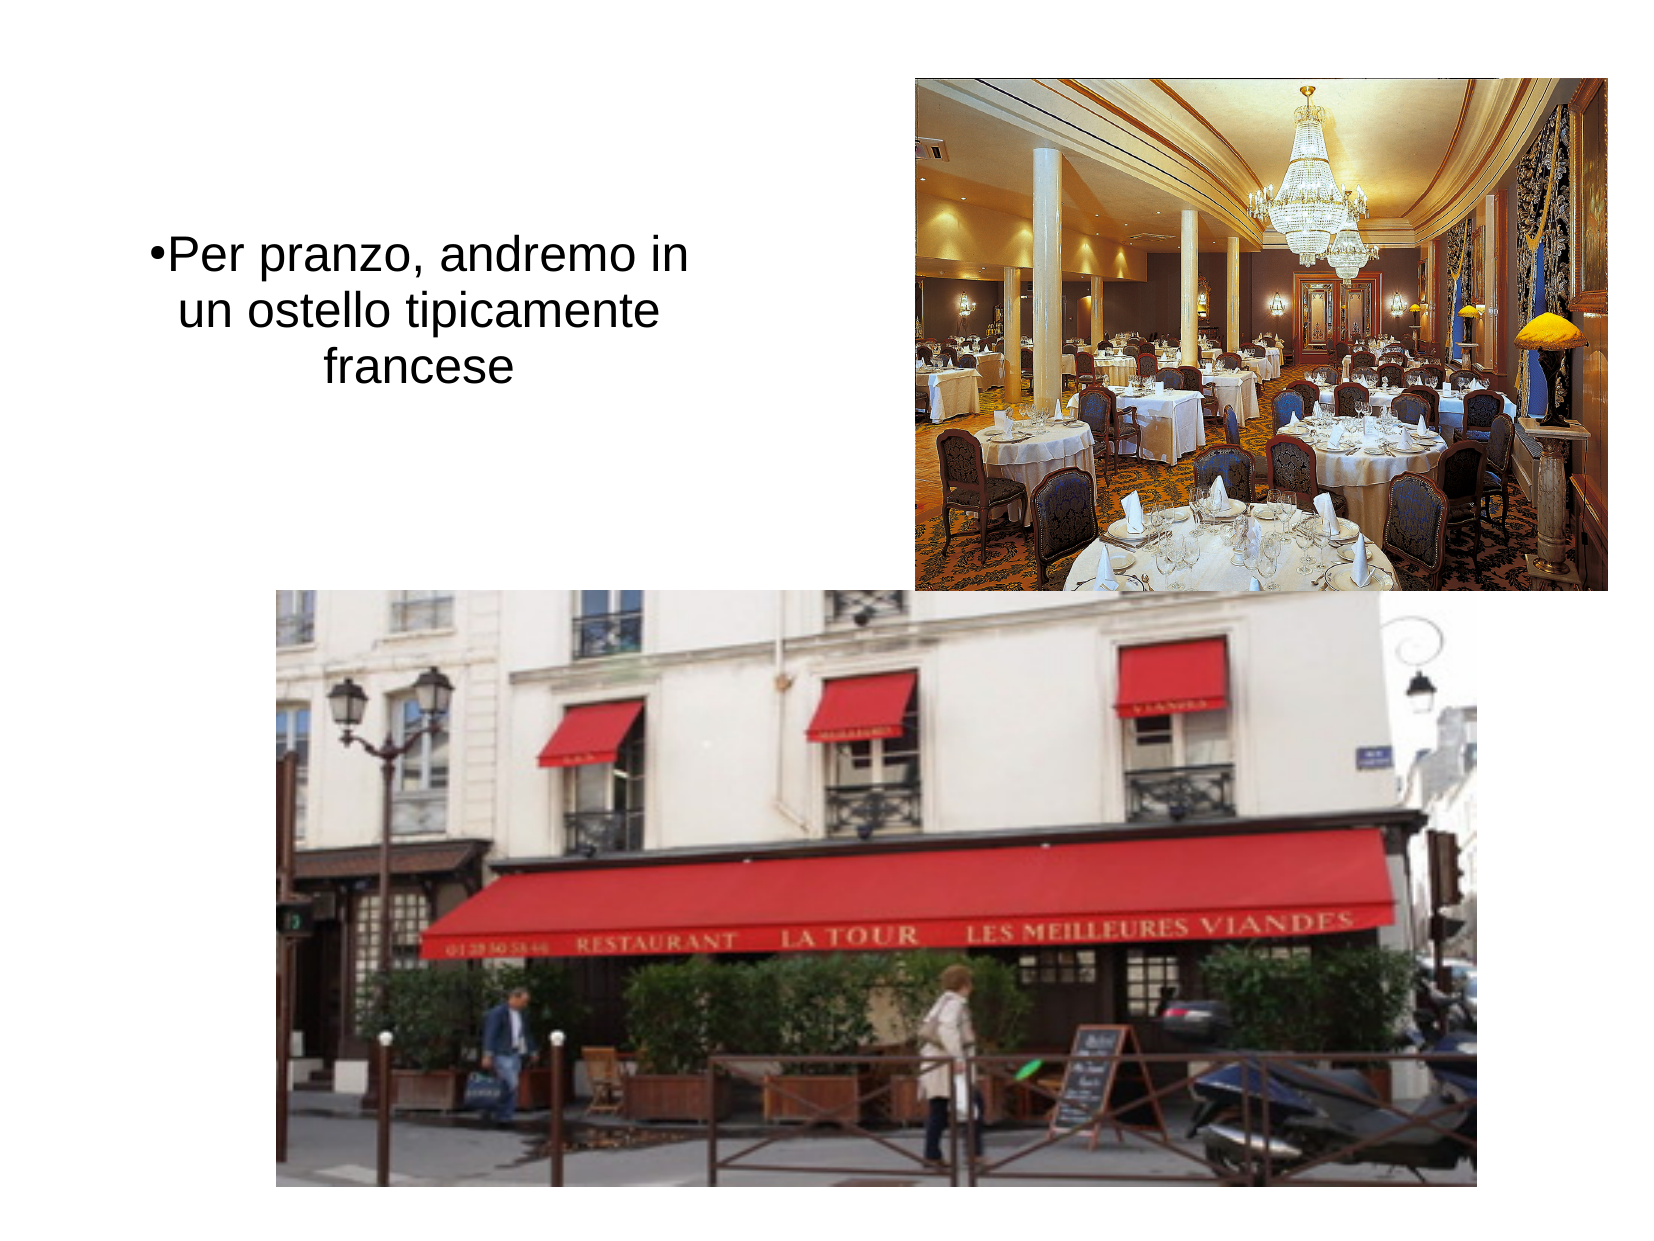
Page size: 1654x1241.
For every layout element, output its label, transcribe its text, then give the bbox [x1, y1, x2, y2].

title Per pranzo, andremo in un ostello tipicamente francese [118, 147, 721, 473]
picture [276, 78, 1608, 1187]
